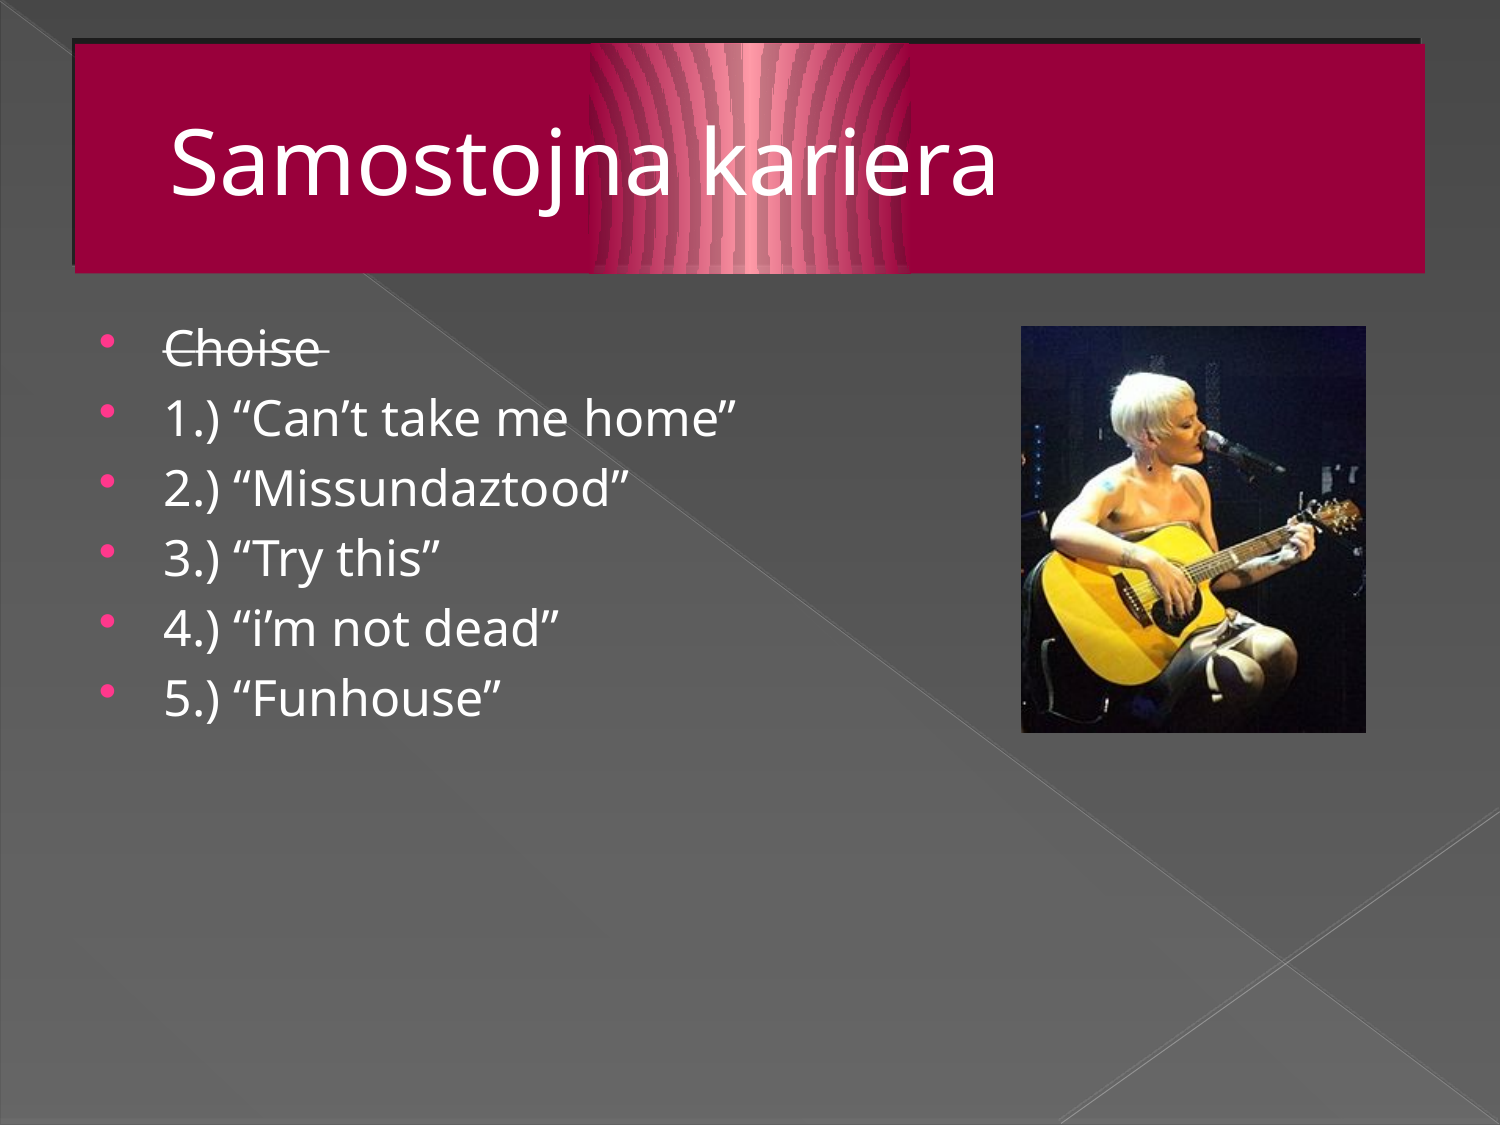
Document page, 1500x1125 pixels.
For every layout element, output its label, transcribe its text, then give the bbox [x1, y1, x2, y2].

text_box __________ [147, 302, 660, 363]
picture [1021, 326, 1366, 733]
list Choise 1.) “Can’t take me home” 2.) “Missundaztood” 3.) “Try this” 4.) “i’m not dead” 5.) “Funhouse” [75, 308, 1425, 1059]
title Samostojna kariera [75, 43, 1425, 274]
